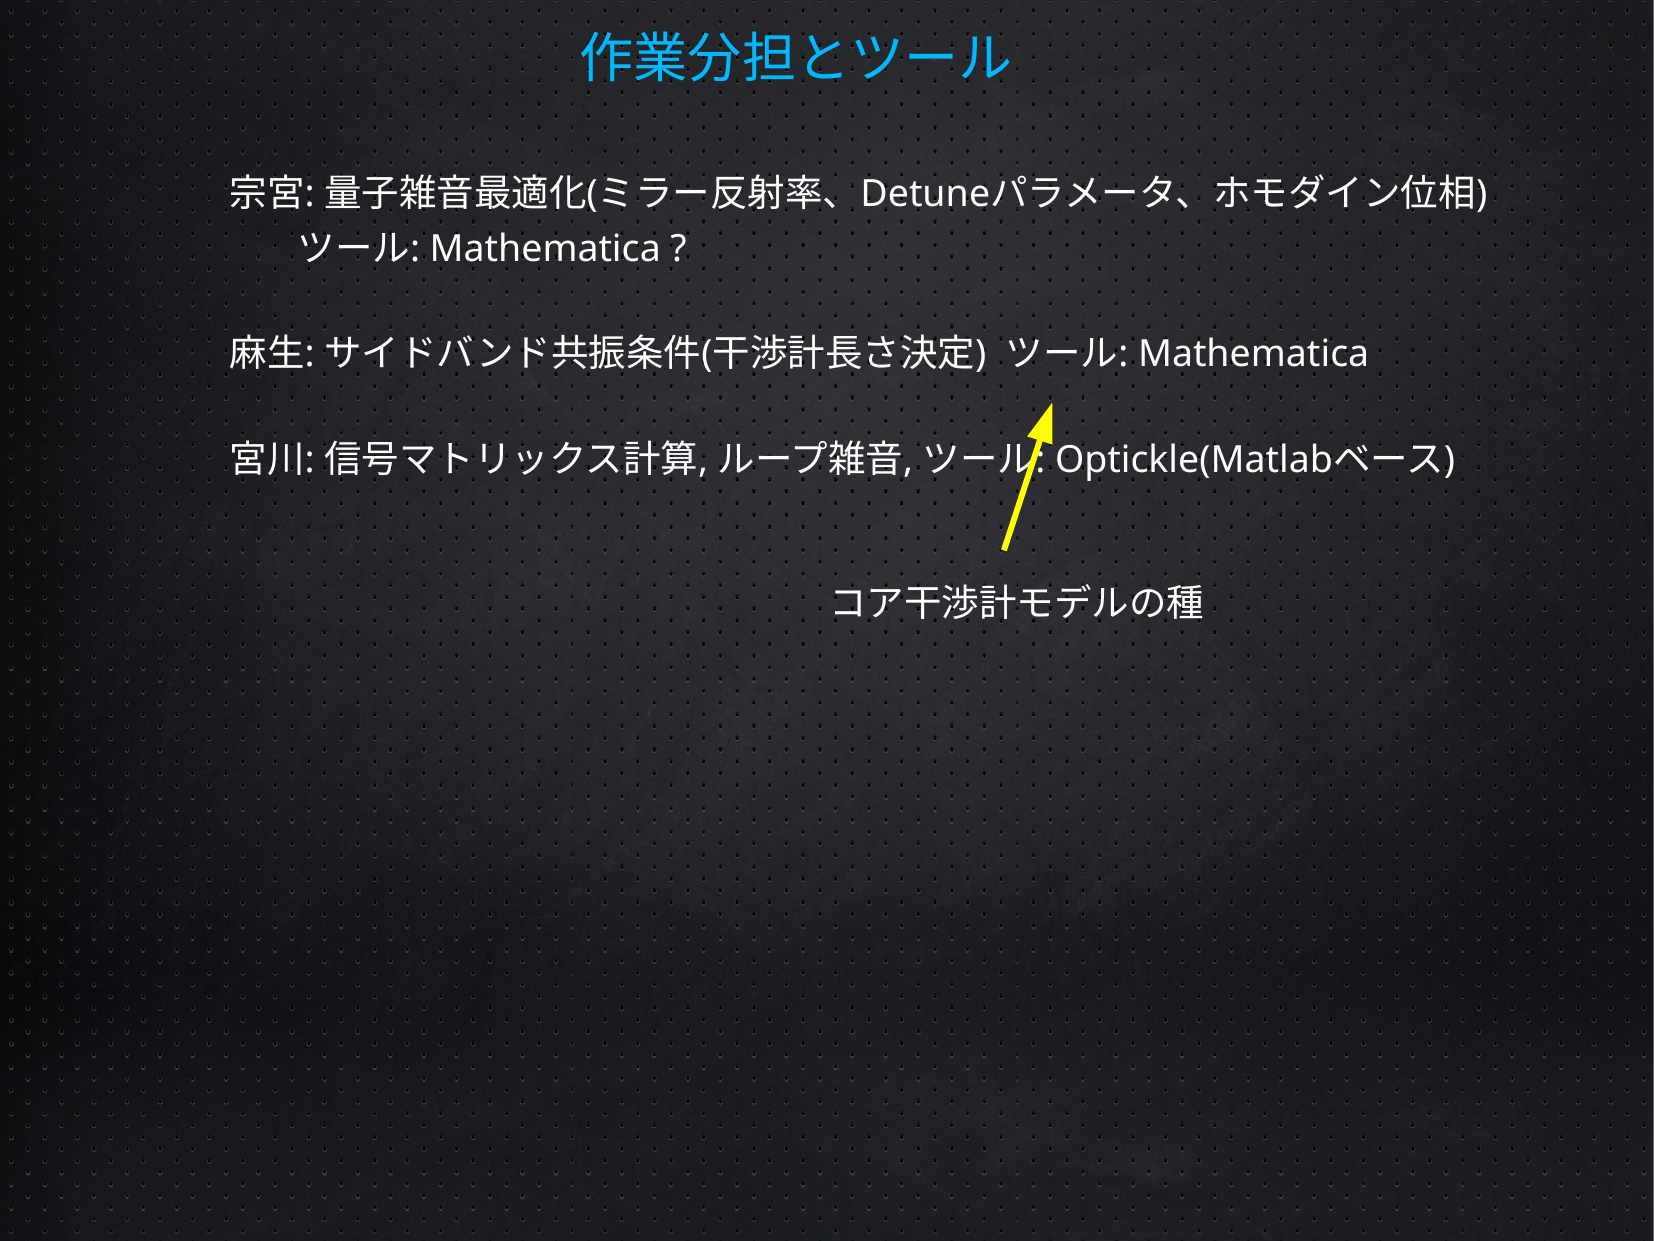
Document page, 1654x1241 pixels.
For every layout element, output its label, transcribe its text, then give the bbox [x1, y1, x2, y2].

text_box コア干渉計モデルの種 [814, 565, 1203, 618]
text_box 宗宮: 量子雑音最適化(ミラー反射率、Detuneパラメータ、ホモダイン位相) ツール: Mathematica ? 麻生: サイドバンド共振条件(干渉計長さ決定) ツール: Mathematica 宮川: 信号マトリックス計算, ループ雑音, ツール: Optickle(Matlabベース) [214, 155, 1391, 396]
title 作業分担とツール [52, 24, 1541, 83]
picture [0, 0, 1654, 1241]
